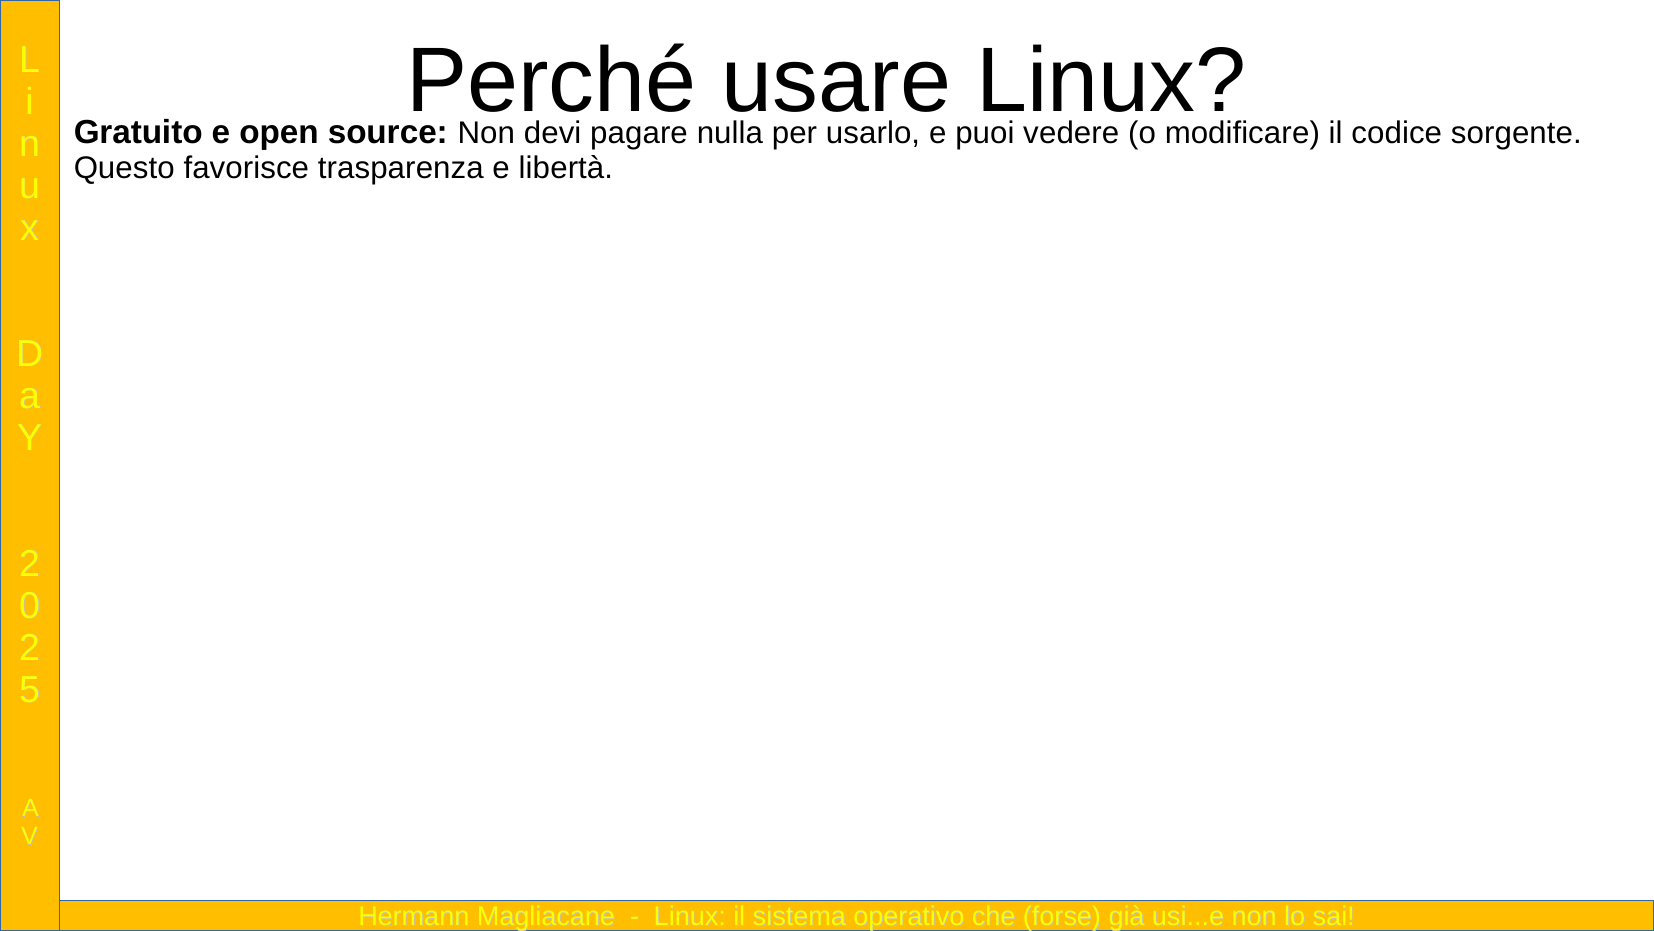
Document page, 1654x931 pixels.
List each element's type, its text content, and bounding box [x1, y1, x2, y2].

text_box Gratuito e open source: Non devi pagare nulla per usarlo, e puoi vedere (o modificare) il codice sorgente. Questo favorisce trasparenza e libertà. [59, 106, 1654, 931]
title Perché usare Linux? [82, 1, 1571, 106]
text_box L i n u x D a Y 2 0 2 5 AV [0, 0, 60, 931]
